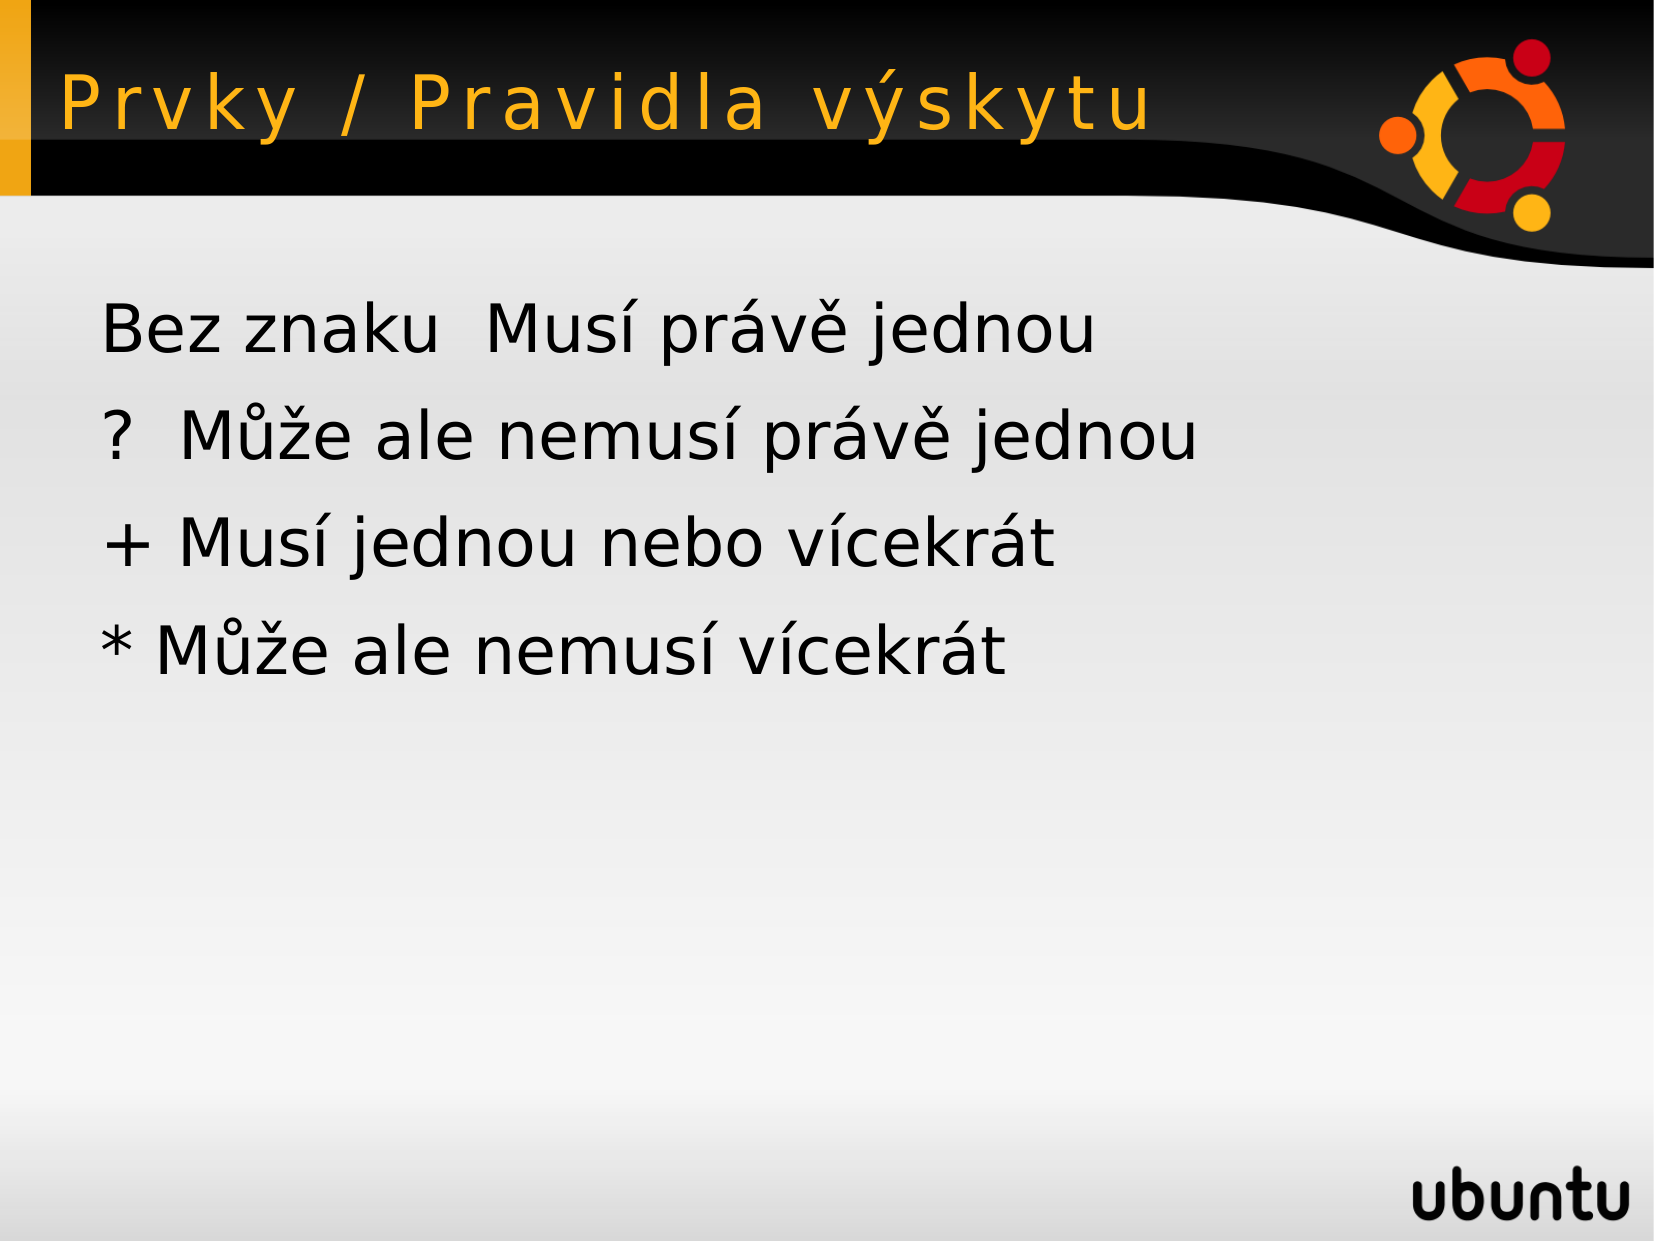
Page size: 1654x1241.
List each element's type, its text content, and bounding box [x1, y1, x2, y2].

title Prvky / Pravidla výskytu [59, 29, 1270, 178]
list Bez znaku Musí právě jednou ? Může ale nemusí právě jednou + Musí jednou nebo vícekrát * Může ale nemusí vícekrát [82, 290, 1571, 1109]
picture [0, 0, 1654, 1241]
